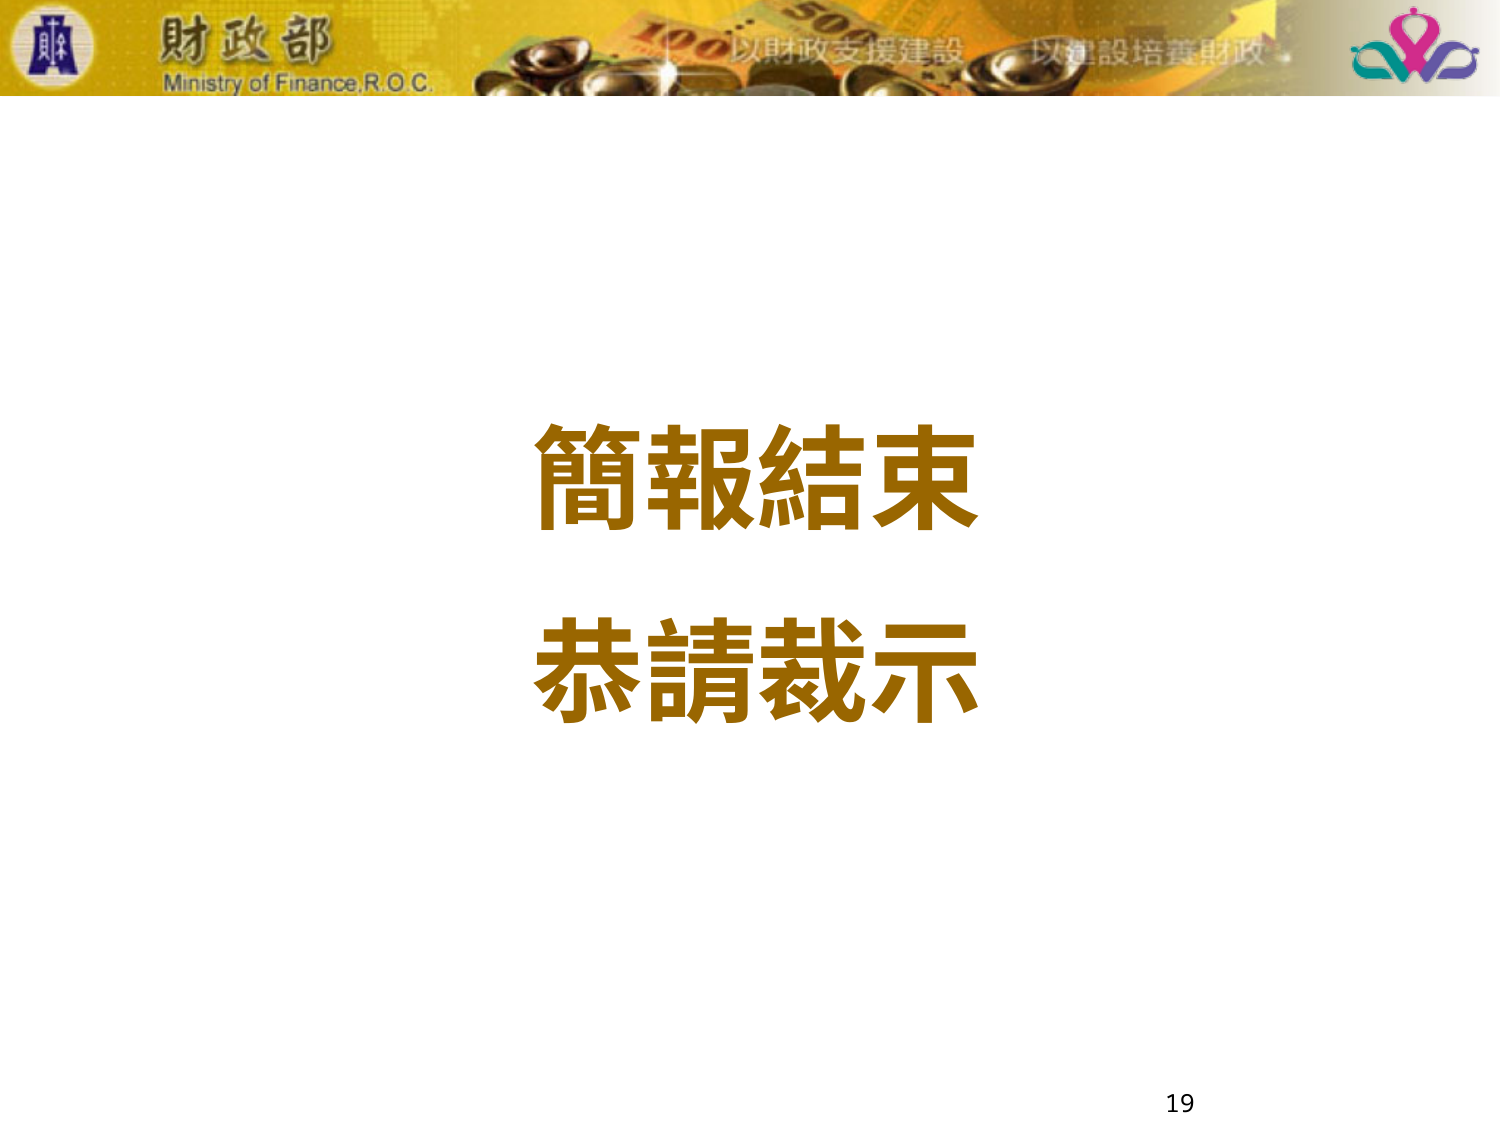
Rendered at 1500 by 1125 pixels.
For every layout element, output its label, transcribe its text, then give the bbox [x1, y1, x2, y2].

text_box 簡報結束 恭請裁示 [0, 368, 1500, 681]
picture [0, 0, 1500, 96]
text_box 19 [1149, 1080, 1500, 1125]
